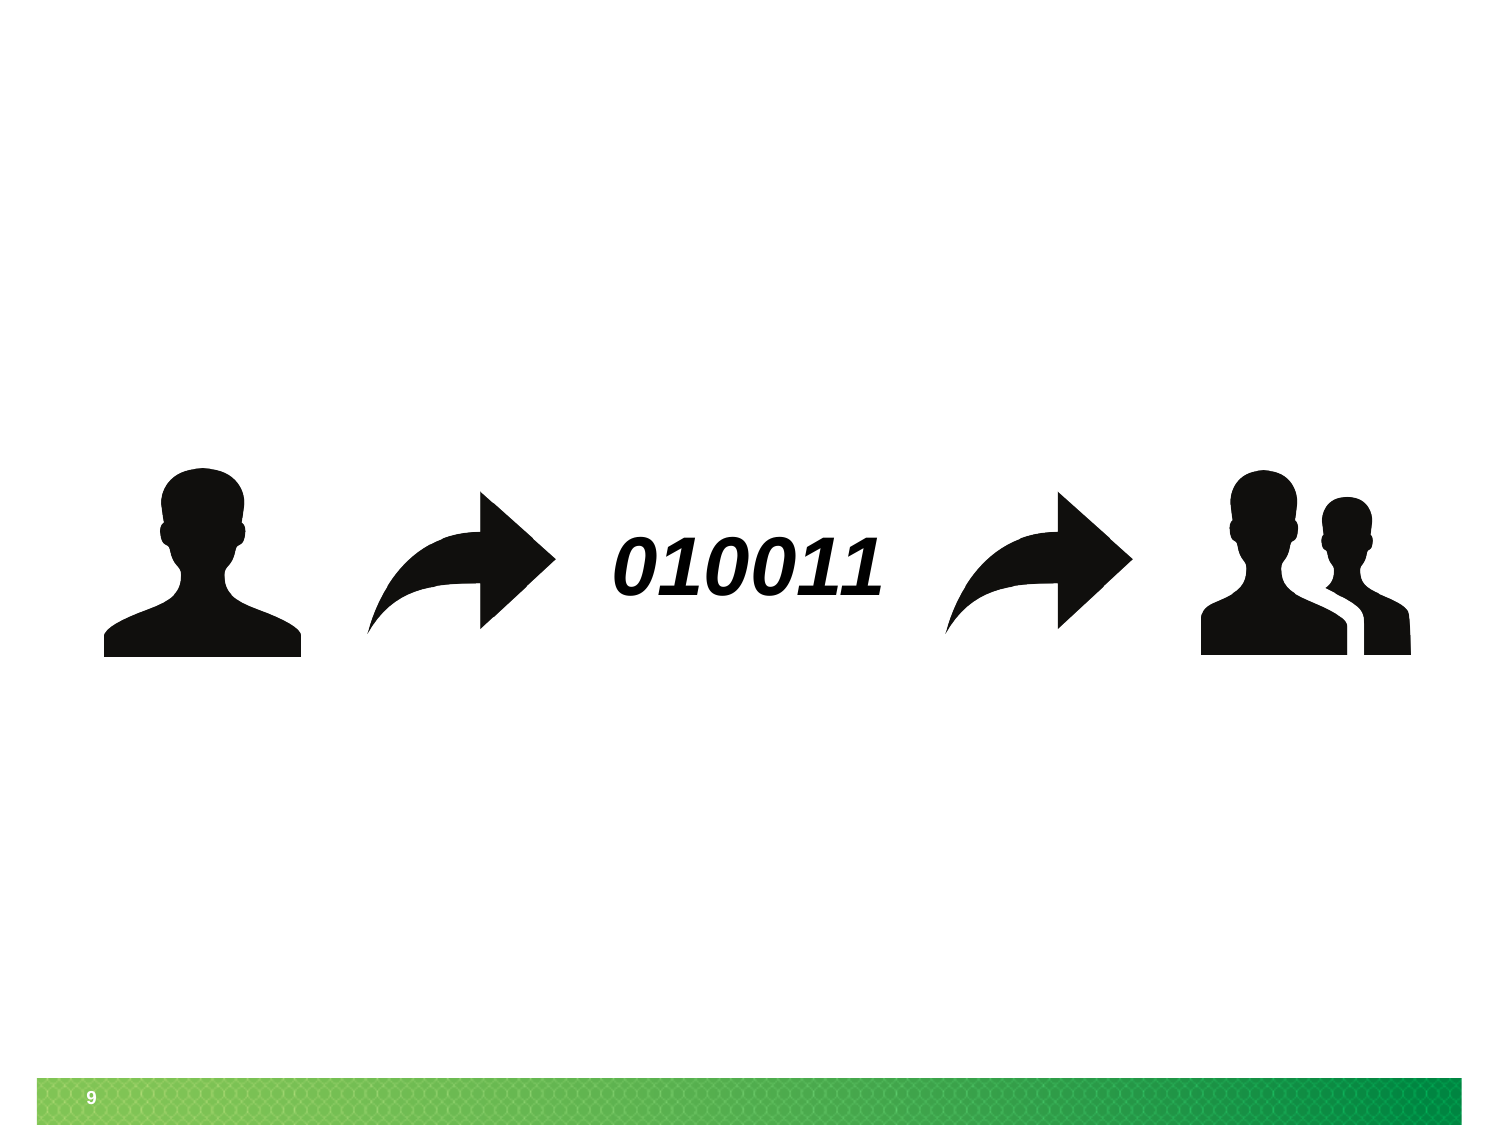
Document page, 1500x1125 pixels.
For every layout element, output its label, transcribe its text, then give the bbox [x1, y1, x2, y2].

picture [945, 491, 1133, 634]
picture [104, 468, 301, 657]
picture [1201, 470, 1411, 655]
text_box 010011 [611, 515, 889, 610]
picture [367, 491, 556, 634]
picture [36, 1078, 1462, 1125]
